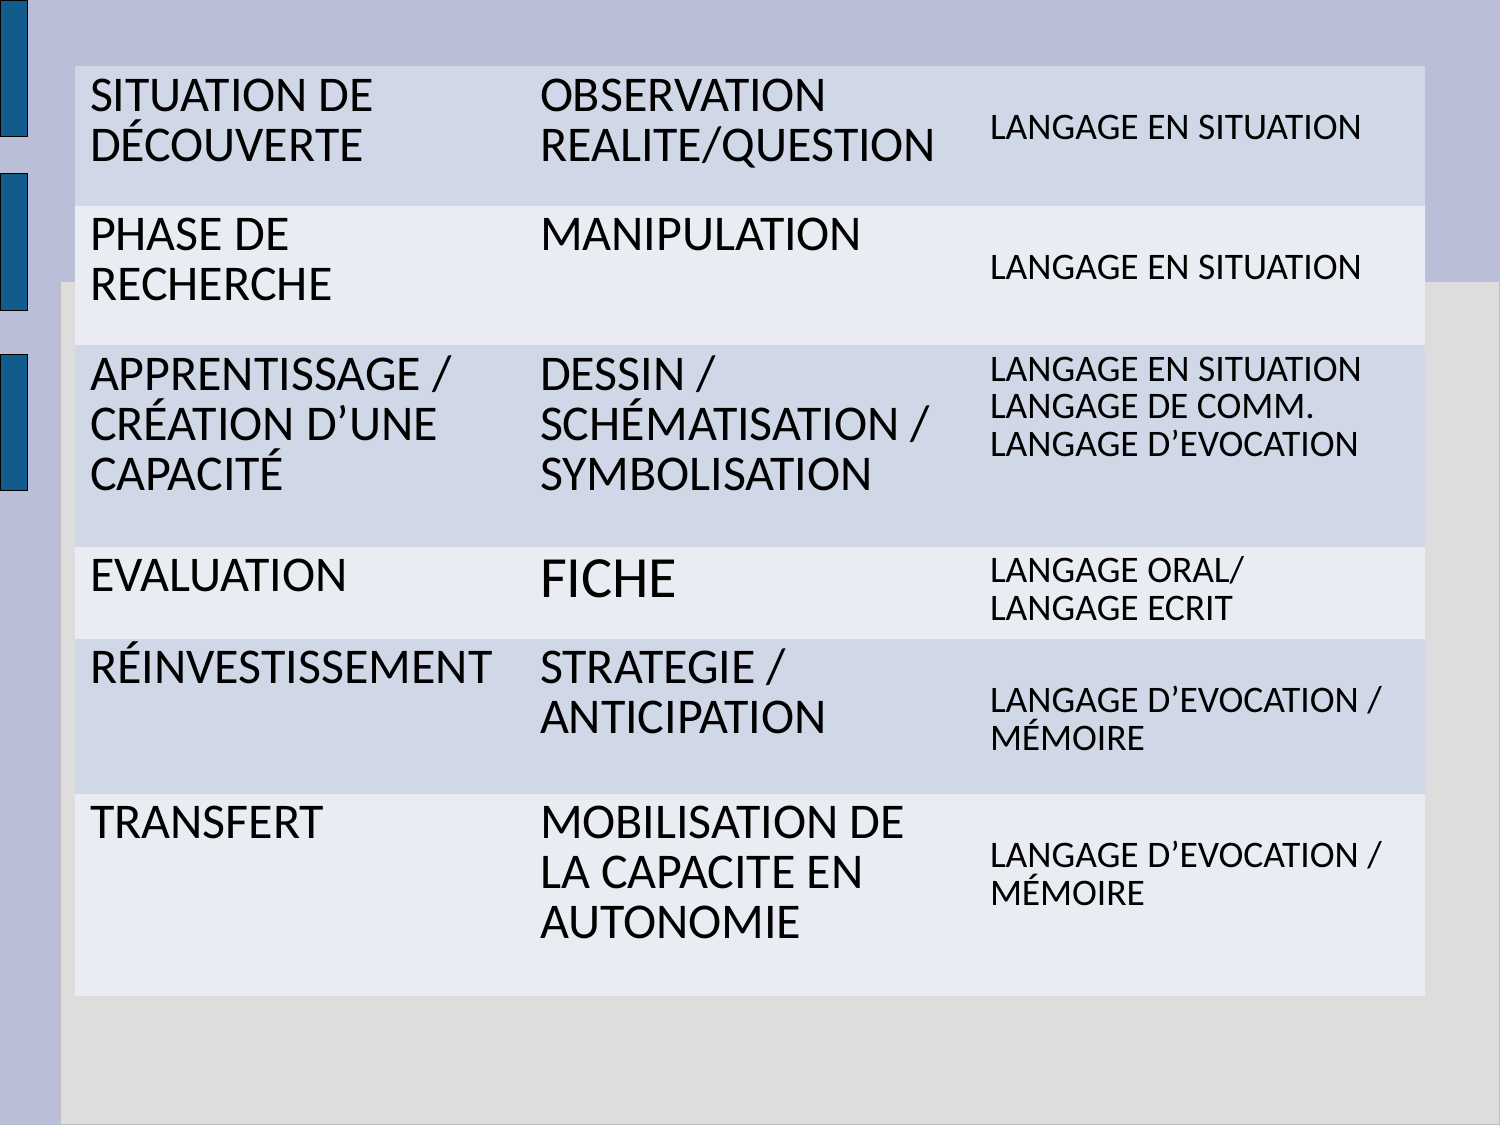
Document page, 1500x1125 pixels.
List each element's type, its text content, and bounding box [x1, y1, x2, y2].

table_cell MANIPULATION [525, 206, 975, 345]
table_header LANGAGE EN SITUATION [975, 66, 1425, 206]
table_header OBSERVATION REALITE/QUESTION [525, 66, 975, 206]
table_cell APPRENTISSAGE / CRÉATION D’UNE CAPACITÉ [75, 345, 525, 547]
table_cell LANGAGE EN SITUATION [975, 206, 1425, 345]
table_cell STRATEGIE / ANTICIPATION [525, 639, 975, 794]
table_cell LANGAGE D’EVOCATION / MÉMOIRE [975, 639, 1425, 794]
table_cell DESSIN / SCHÉMATISATION / SYMBOLISATION [525, 345, 975, 547]
table_cell LANGAGE EN SITUATION LANGAGE DE COMM. LANGAGE D’EVOCATION [975, 345, 1425, 547]
table_cell EVALUATION [75, 547, 525, 639]
table_cell RÉINVESTISSEMENT [75, 639, 525, 794]
table_cell TRANSFERT [75, 794, 525, 996]
table_cell LANGAGE ORAL/ LANGAGE ECRIT [975, 547, 1425, 639]
table_cell MOBILISATION DE LA CAPACITE EN AUTONOMIE [525, 794, 975, 996]
table_cell PHASE DE RECHERCHE [75, 206, 525, 345]
table_cell LANGAGE D’EVOCATION / MÉMOIRE [975, 794, 1425, 996]
table_header SITUATION DE DÉCOUVERTE [75, 66, 525, 206]
table_cell FICHE [525, 547, 975, 639]
